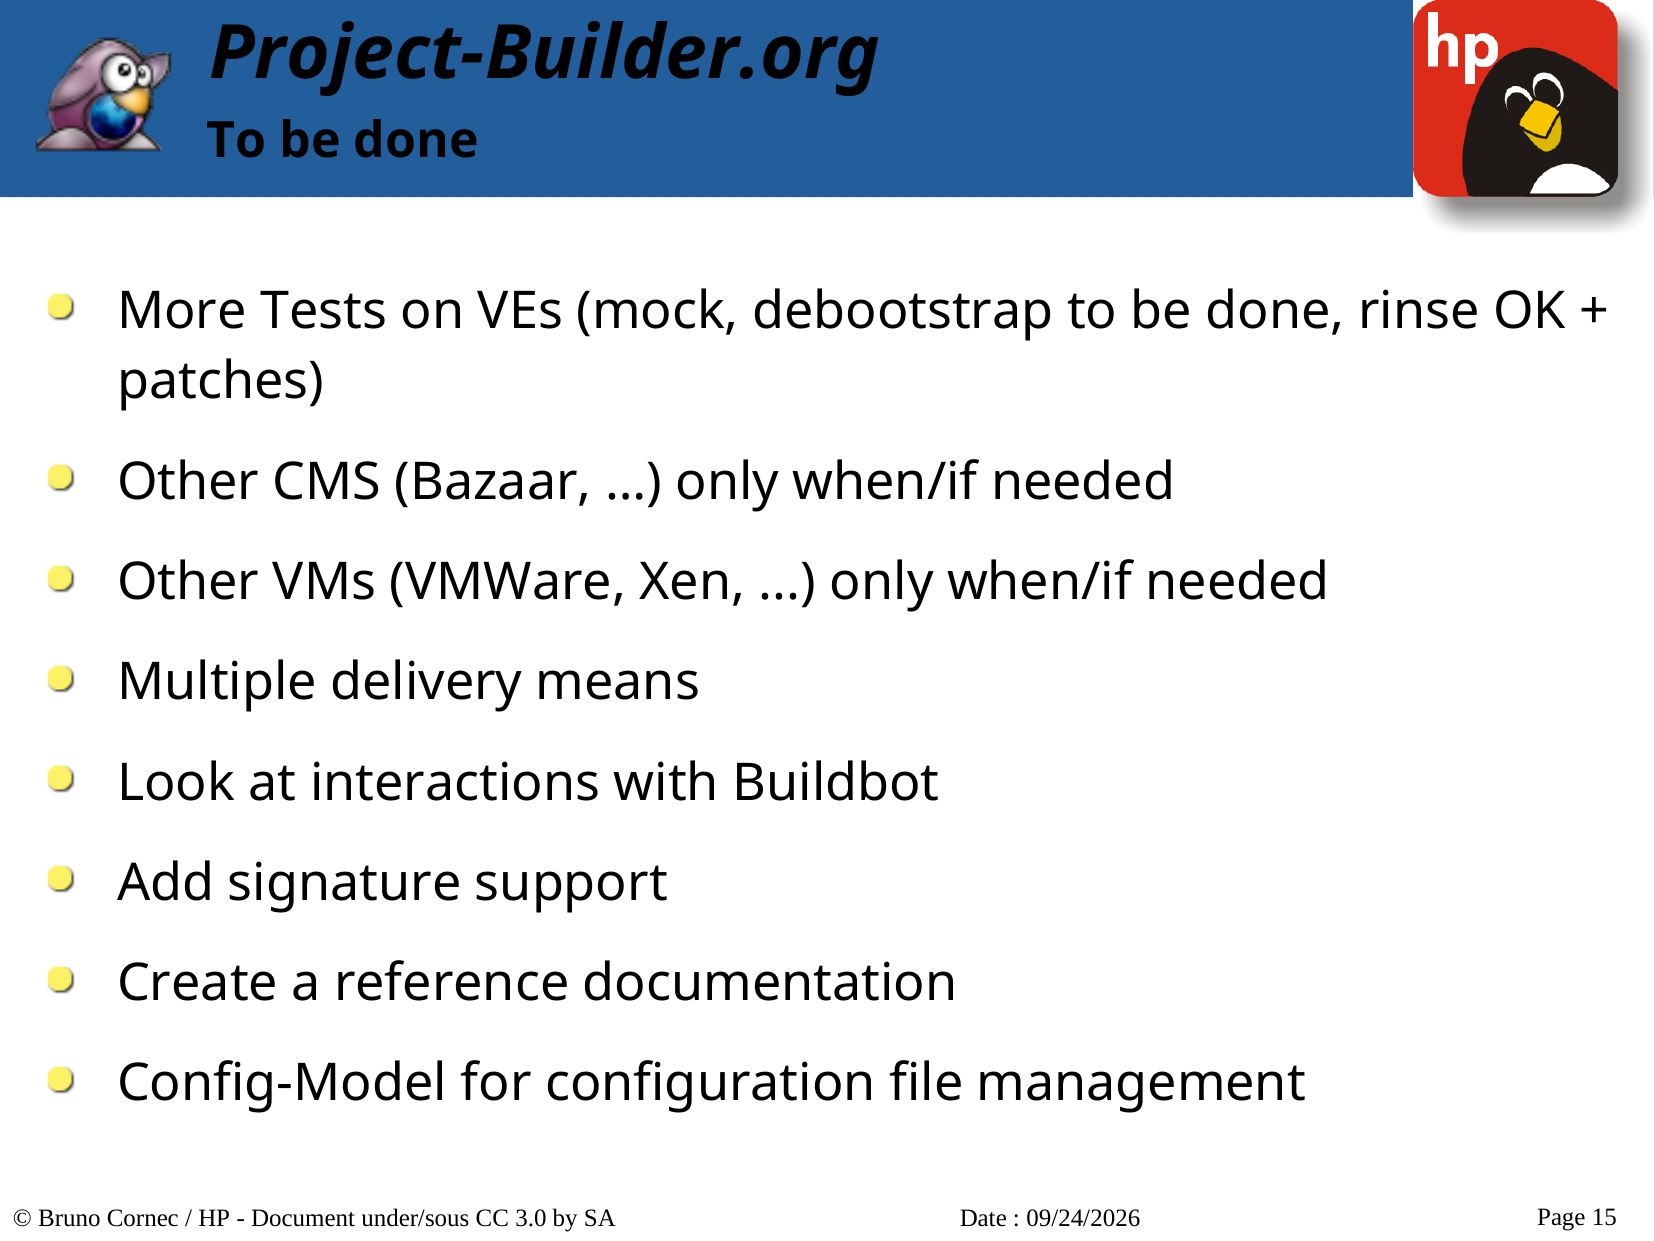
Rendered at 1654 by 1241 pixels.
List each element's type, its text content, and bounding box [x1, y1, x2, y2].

picture [0, 0, 211, 199]
list More Tests on VEs (mock, debootstrap to be done, rinse OK + patches) Other CMS (Bazaar, …) only when/if needed Other VMs (VMWare, Xen, ...) only when/if needed Multiple delivery means Look at interactions with Buildbot Add signature support Create a reference documentation Config-Model for configuration file management [34, 272, 1642, 1101]
title To be done [206, 59, 1121, 221]
picture [1413, 0, 1654, 235]
